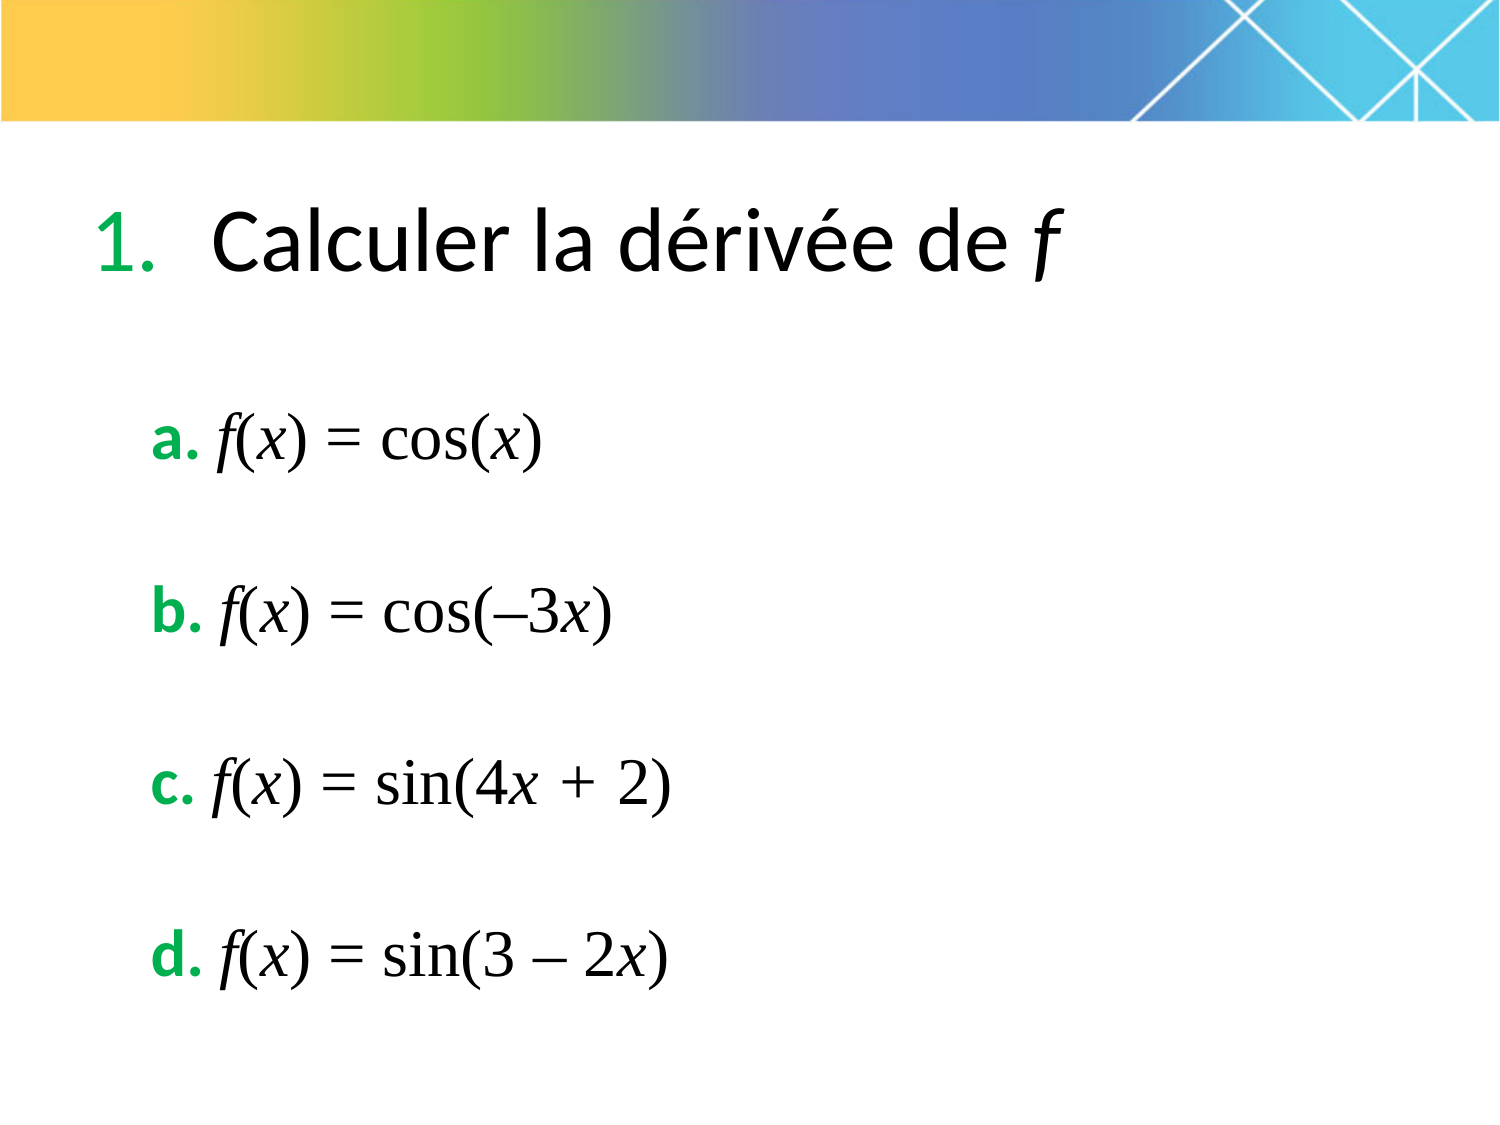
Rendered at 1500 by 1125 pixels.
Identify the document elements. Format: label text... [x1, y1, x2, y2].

text_box a. f(x) = cos(x) b. f(x) = cos(–3x) c. f(x) = sin(4x + 2) d. f(x) = sin(3 – 2x) [135, 385, 821, 998]
picture [0, 0, 1500, 123]
title Calculer la dérivée de f [75, 164, 1426, 305]
